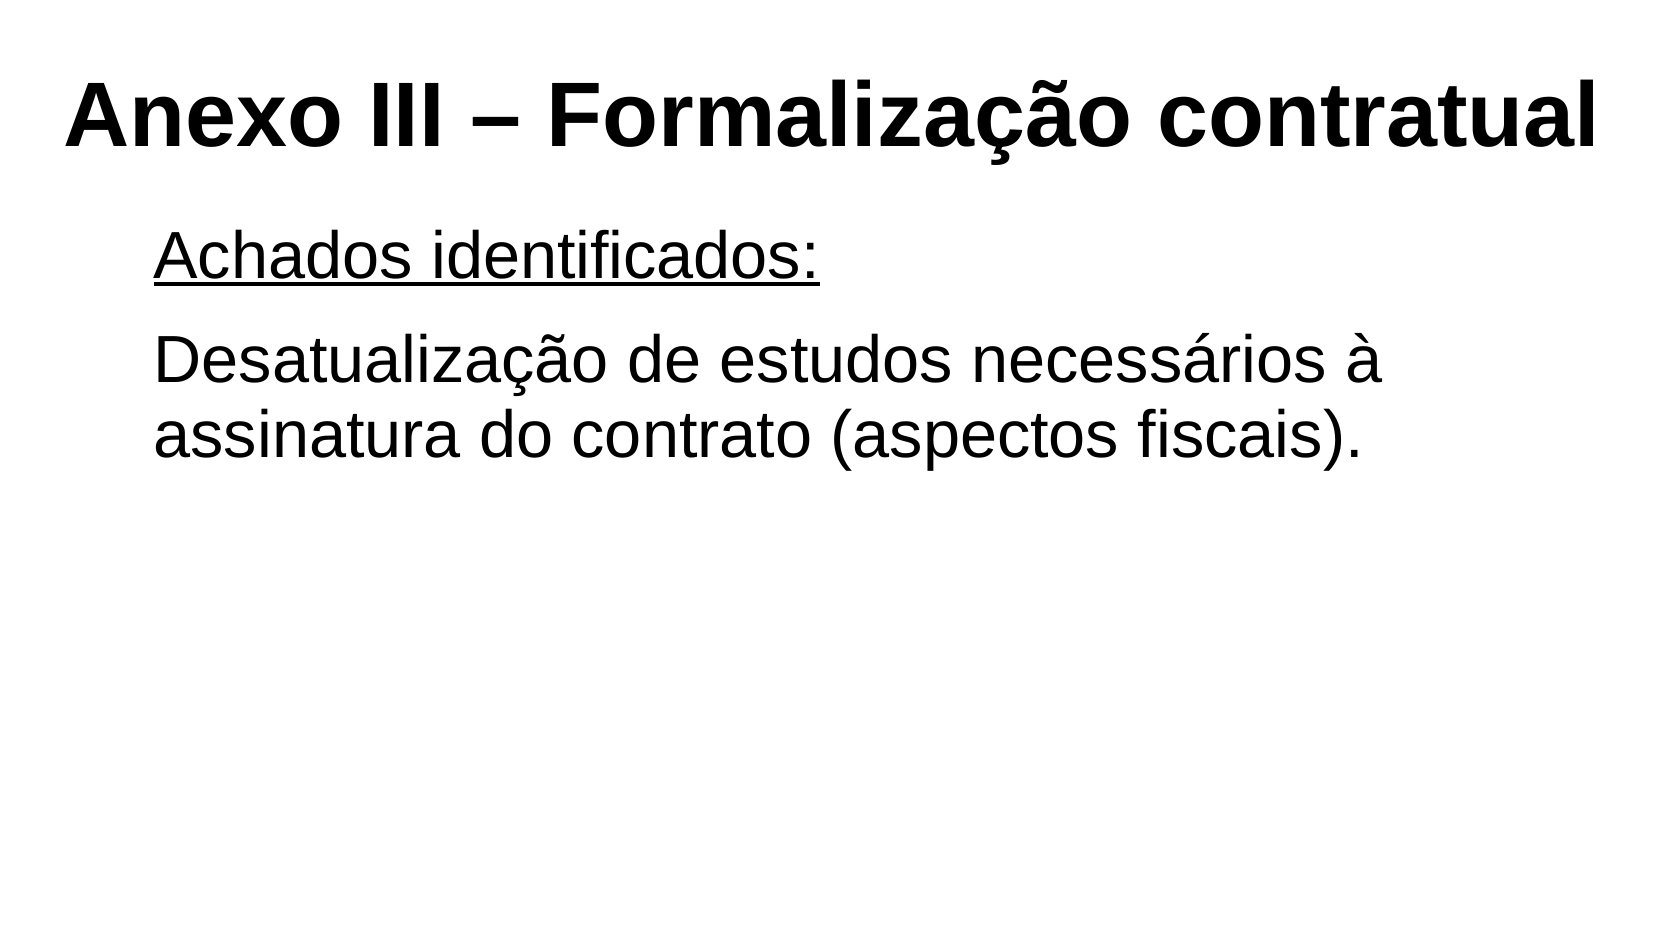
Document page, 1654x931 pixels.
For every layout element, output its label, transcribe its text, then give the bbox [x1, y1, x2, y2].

title Anexo III – Formalização contratual [35, 12, 1630, 218]
list Achados identificados: Desatualização de estudos necessários à assinatura do contrato (aspectos fiscais). [82, 218, 1571, 898]
